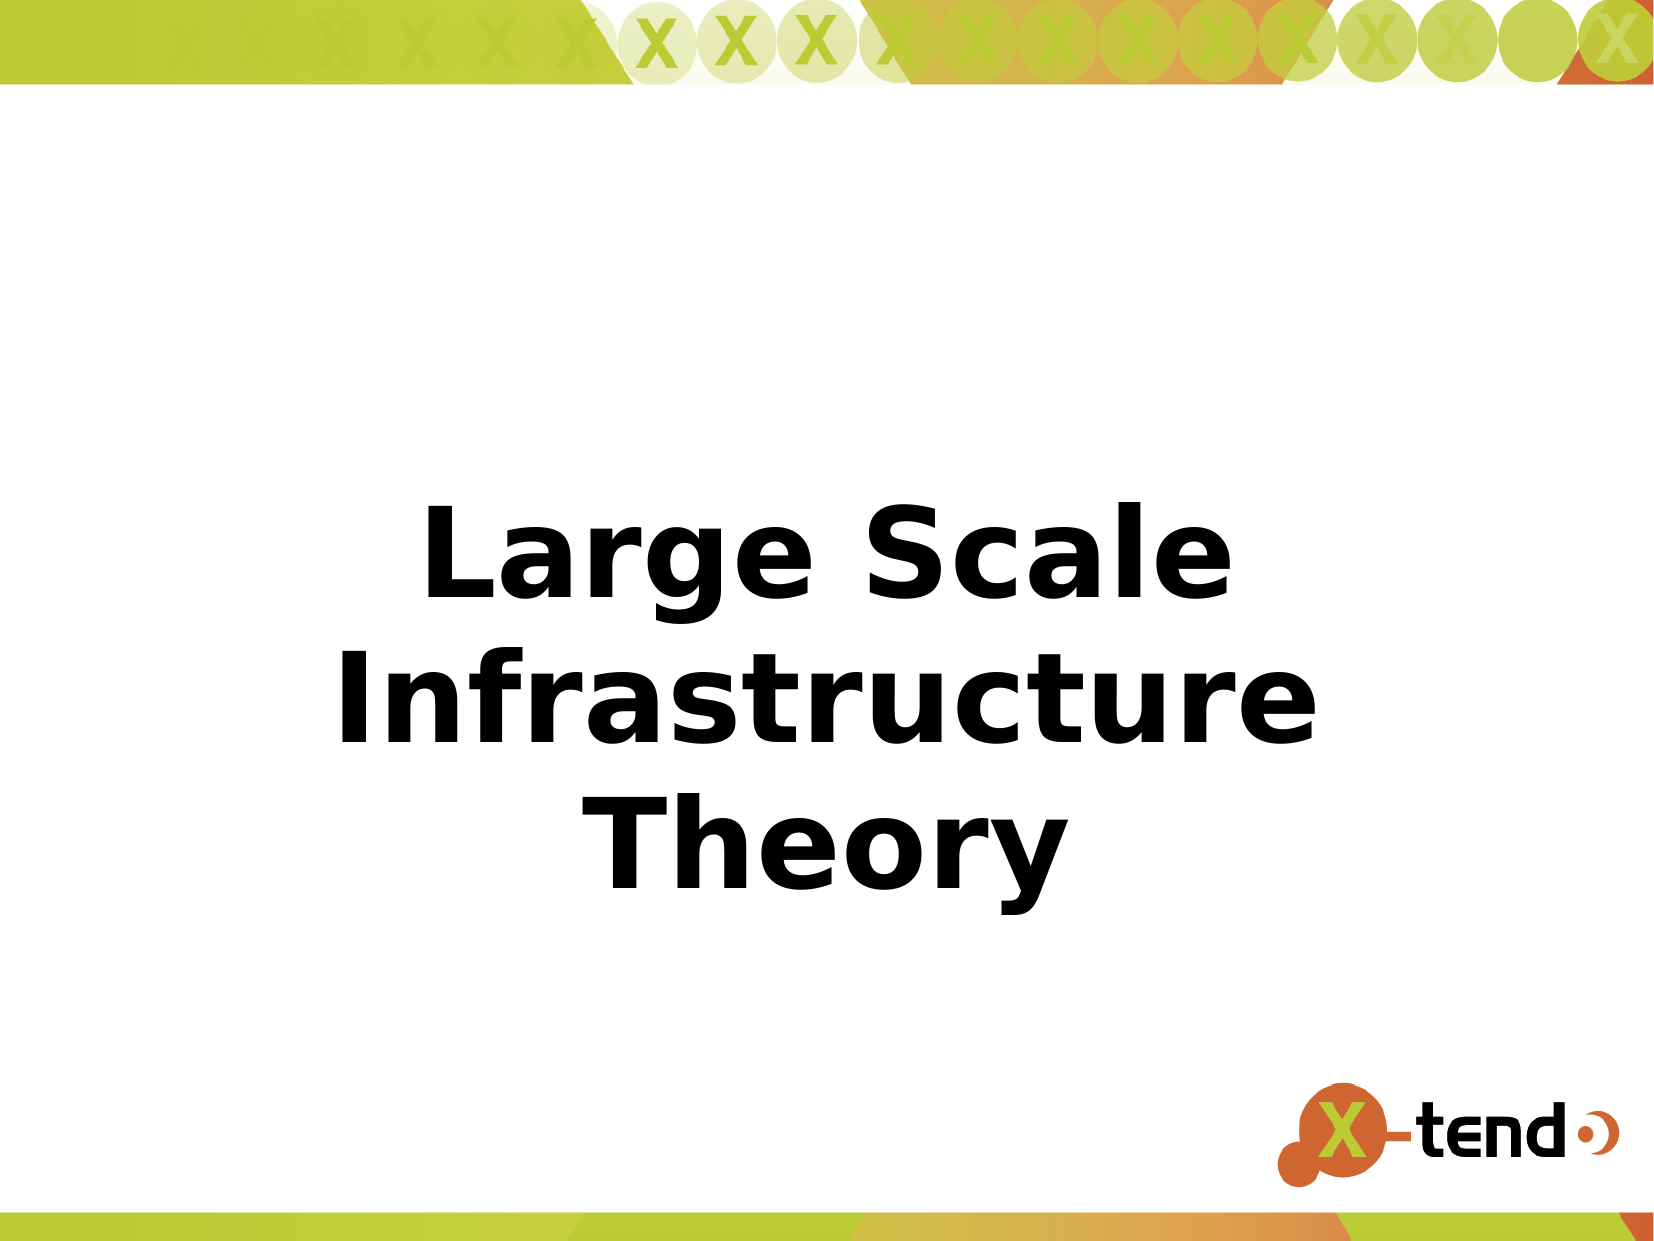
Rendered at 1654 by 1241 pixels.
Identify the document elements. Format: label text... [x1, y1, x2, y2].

subtitle Large Scale Infrastructure Theory [82, 290, 1571, 1109]
picture [0, 0, 1654, 1241]
